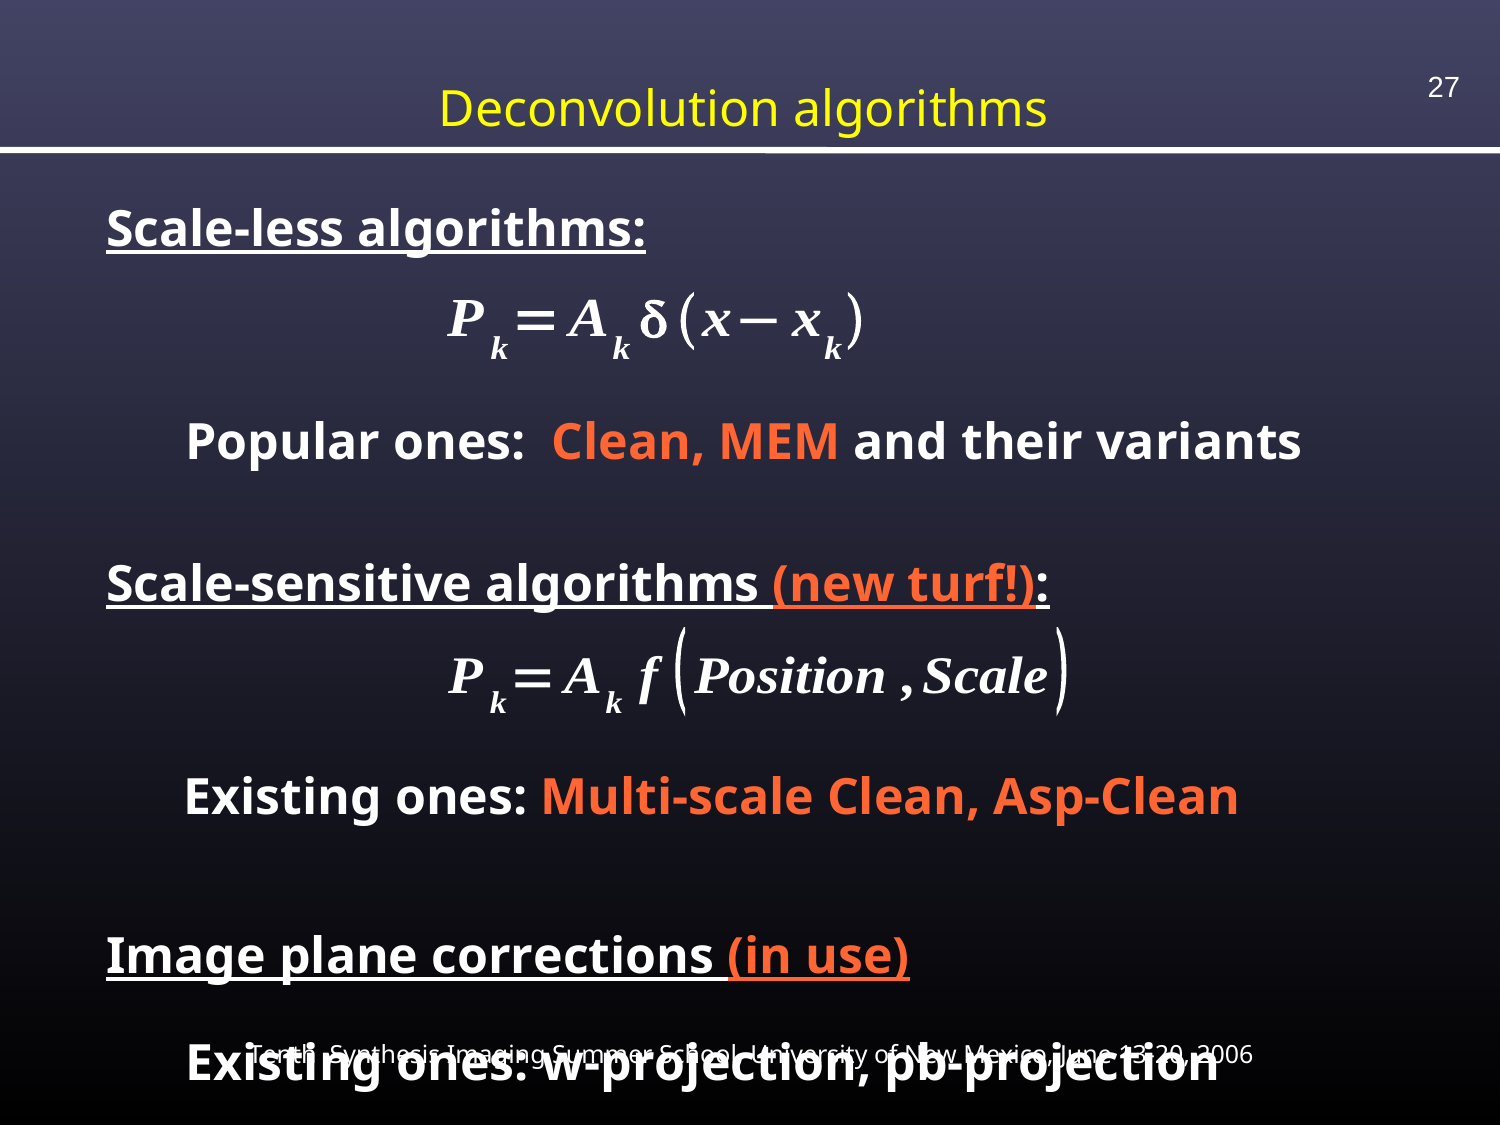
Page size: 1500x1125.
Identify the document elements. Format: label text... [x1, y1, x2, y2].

title Deconvolution algorithms [112, 62, 1375, 151]
chart [429, 273, 880, 370]
chart [431, 627, 1080, 724]
subtitle Scale-less algorithms: Popular ones: Clean, MEM and their variants Scale-sensitive algorithms (new turf!): Existing ones: Multi-scale Clean, Asp-Clean Image plane corrections (in use) Existing ones: w-projection, pb-projection [106, 192, 1382, 1031]
